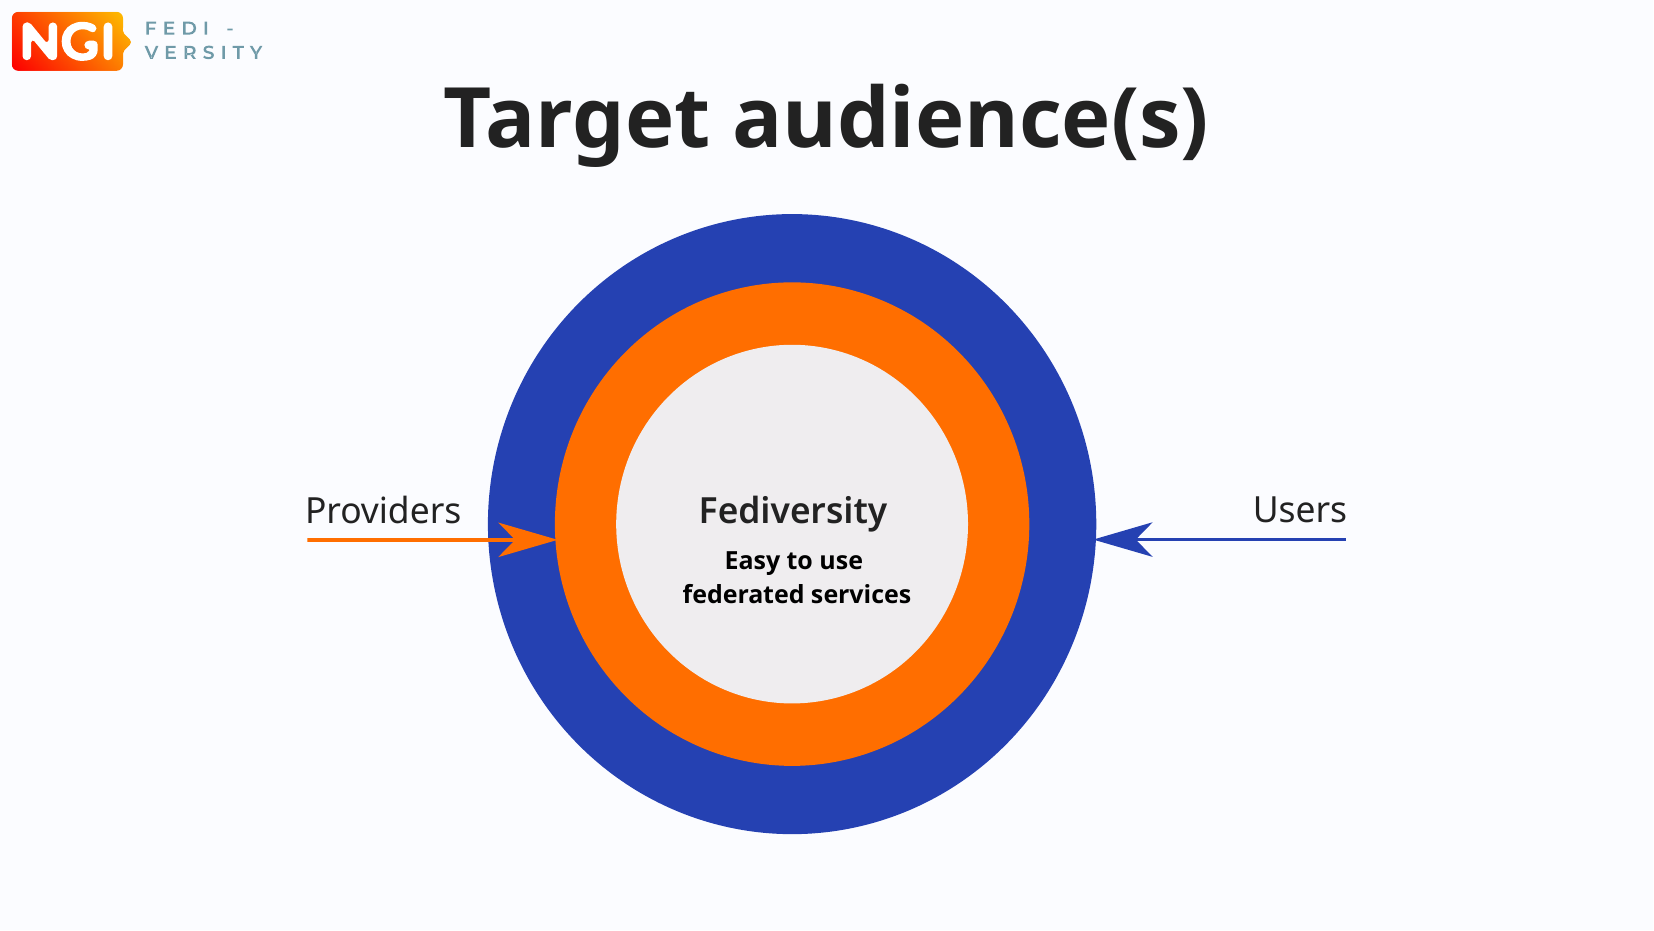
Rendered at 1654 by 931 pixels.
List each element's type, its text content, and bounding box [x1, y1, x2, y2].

title Target audience(s) [82, 37, 1571, 193]
picture [307, 214, 1347, 835]
text_box Easy to use federated services [598, 535, 996, 619]
